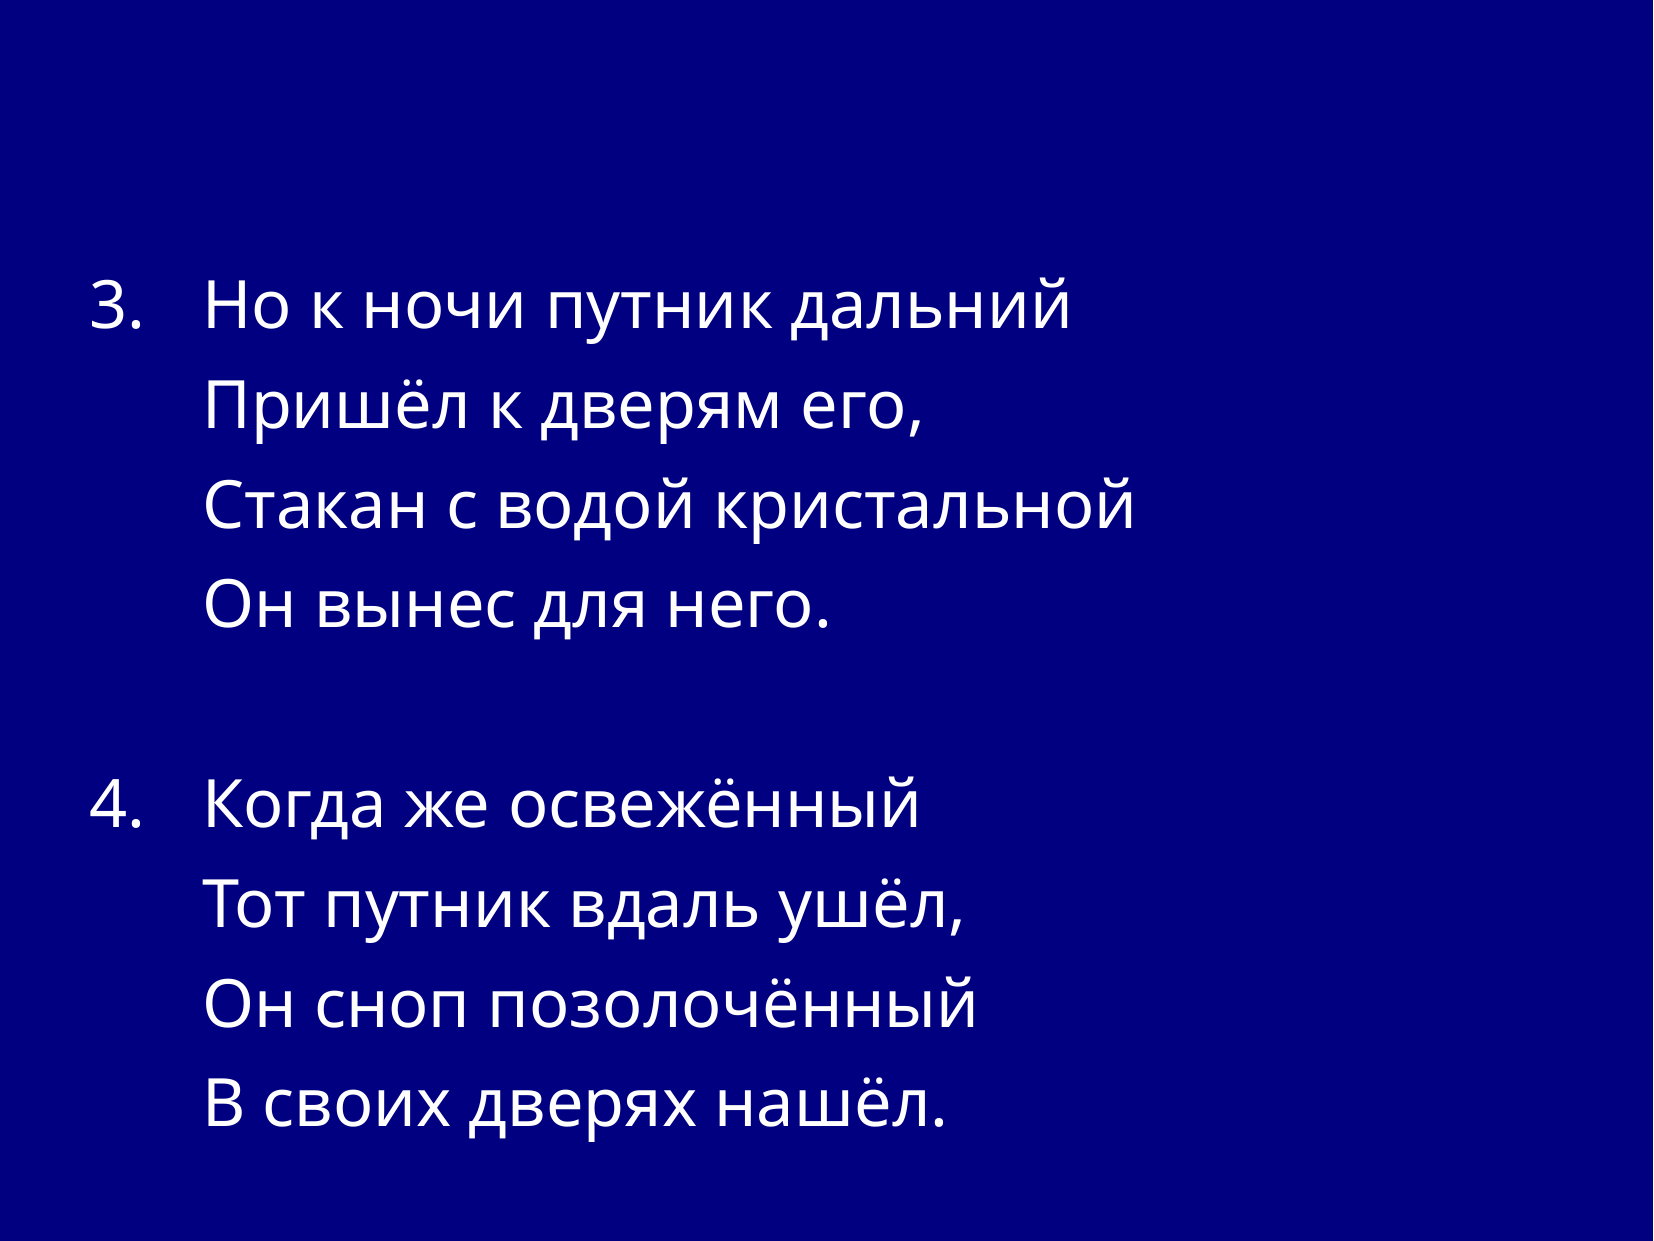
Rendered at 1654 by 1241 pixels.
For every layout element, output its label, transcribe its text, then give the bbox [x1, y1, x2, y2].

text_box 3. Но к ночи путник дальний Пришёл к дверям его, Стакан с водой кристальной Он вынес для него. 4. Когда же освежённый Тот путник вдаль ушёл, Он сноп позолочённый В своих дверях нашёл. [75, 150, 1576, 1163]
